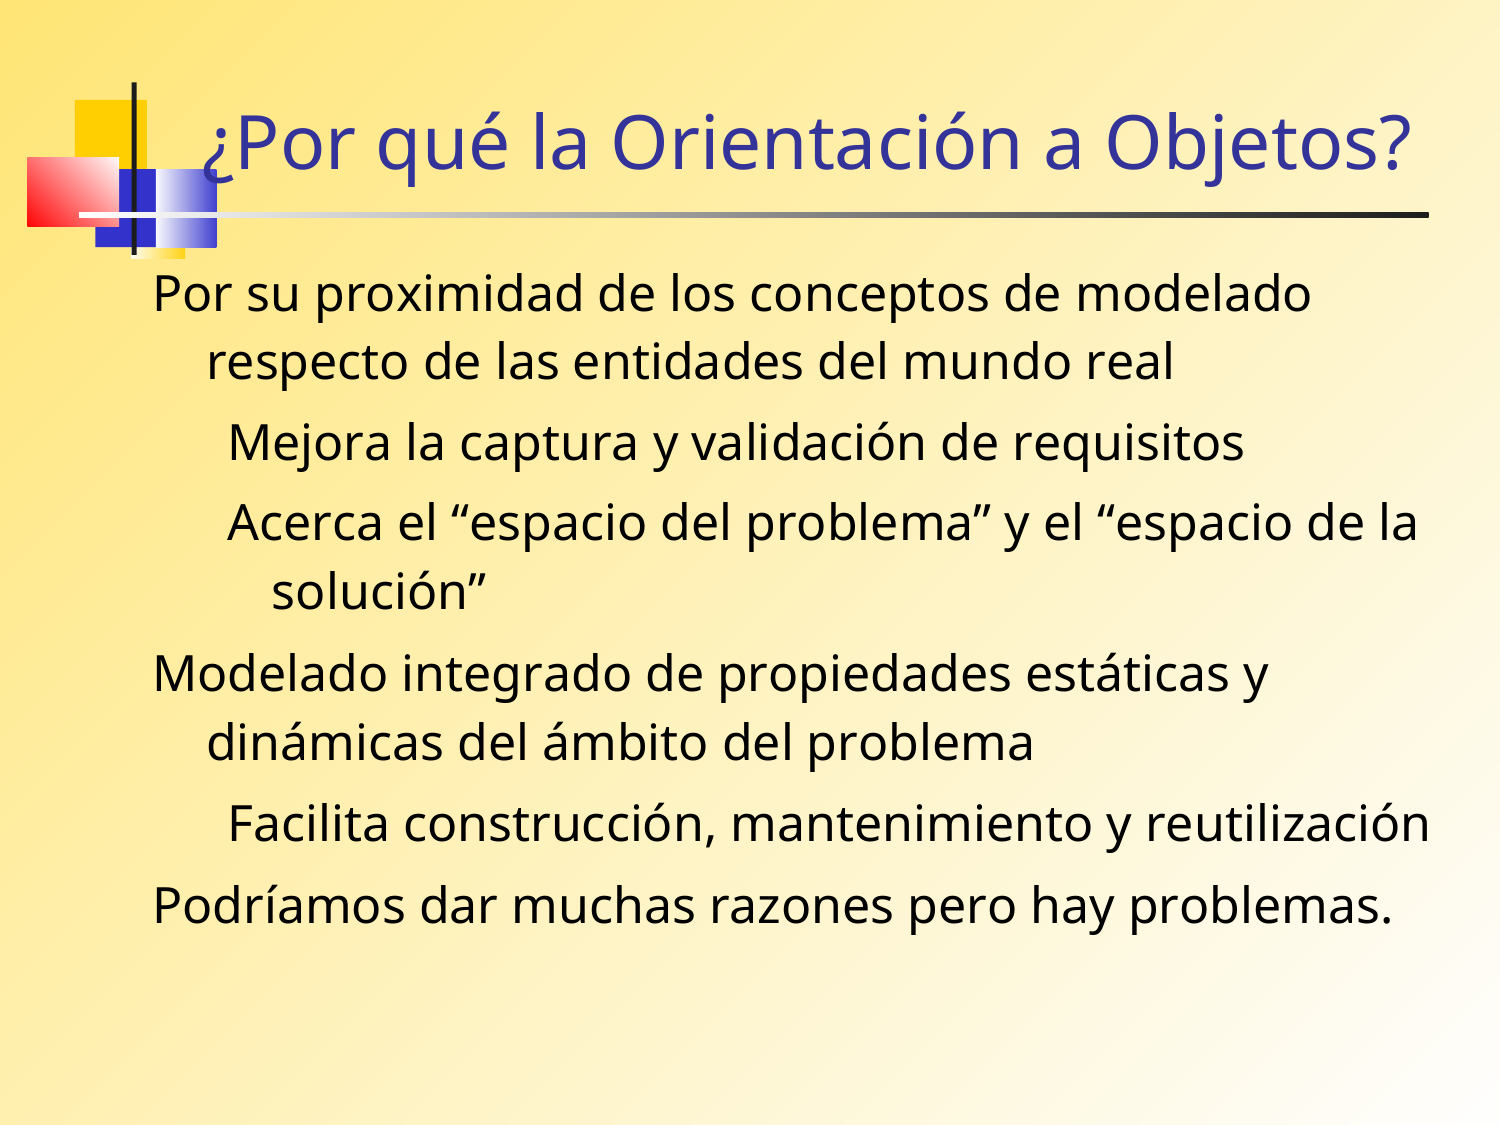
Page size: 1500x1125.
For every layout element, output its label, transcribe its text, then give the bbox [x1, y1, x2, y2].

list Por su proximidad de los conceptos de modelado respecto de las entidades del mundo real Mejora la captura y validación de requisitos Acerca el “espacio del problema” y el “espacio de la solución” Modelado integrado de propiedades estáticas y dinámicas del ámbito del problema Facilita construcción, mantenimiento y reutilización Podríamos dar muchas razones pero hay problemas. [137, 249, 1461, 1028]
title ¿Por qué la Orientación a Objetos? [187, 4, 1464, 200]
